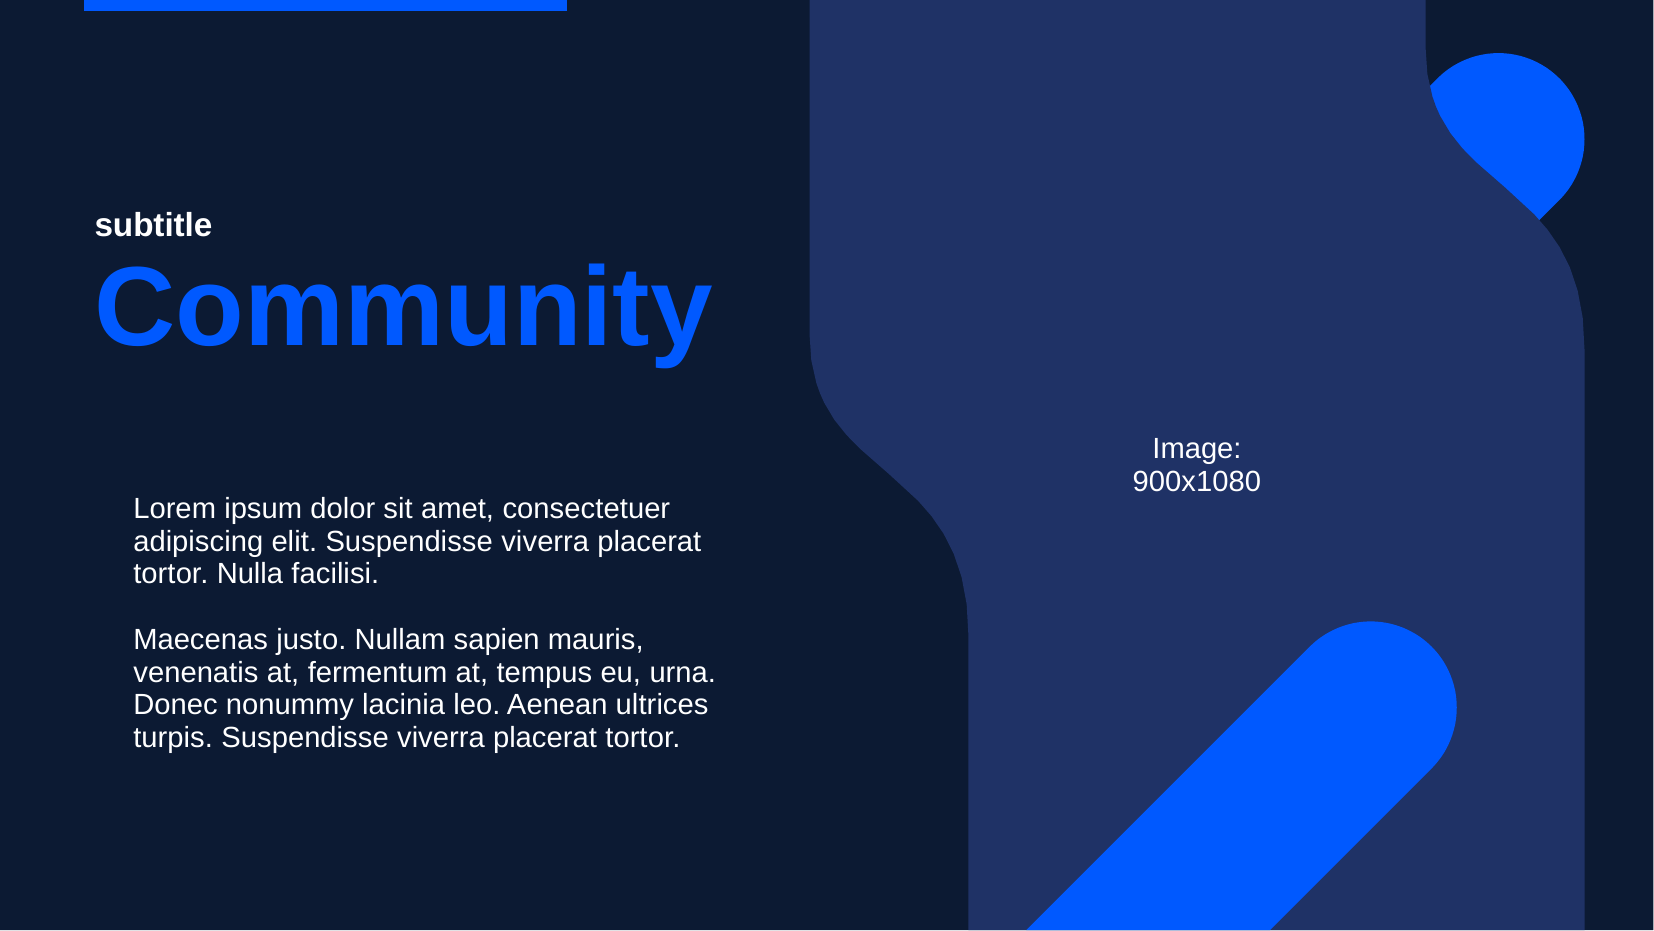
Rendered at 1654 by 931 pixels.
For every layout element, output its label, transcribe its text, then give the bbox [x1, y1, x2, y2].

text_box Lorem ipsum dolor sit amet, consectetuer adipiscing elit. Suspendisse viverra placerat tortor. Nulla facilisi. Maecenas justo. Nullam sapien mauris, venenatis at, fermentum at, tempus eu, urna. Donec nonummy lacinia leo. Aenean ultrices turpis. Suspendisse viverra placerat tortor. [97, 422, 764, 824]
title subtitle Community [94, 134, 787, 442]
text_box [1430, 53, 1585, 220]
text_box [1026, 621, 1457, 931]
text_box Image: 900x1080 [809, 0, 1585, 931]
